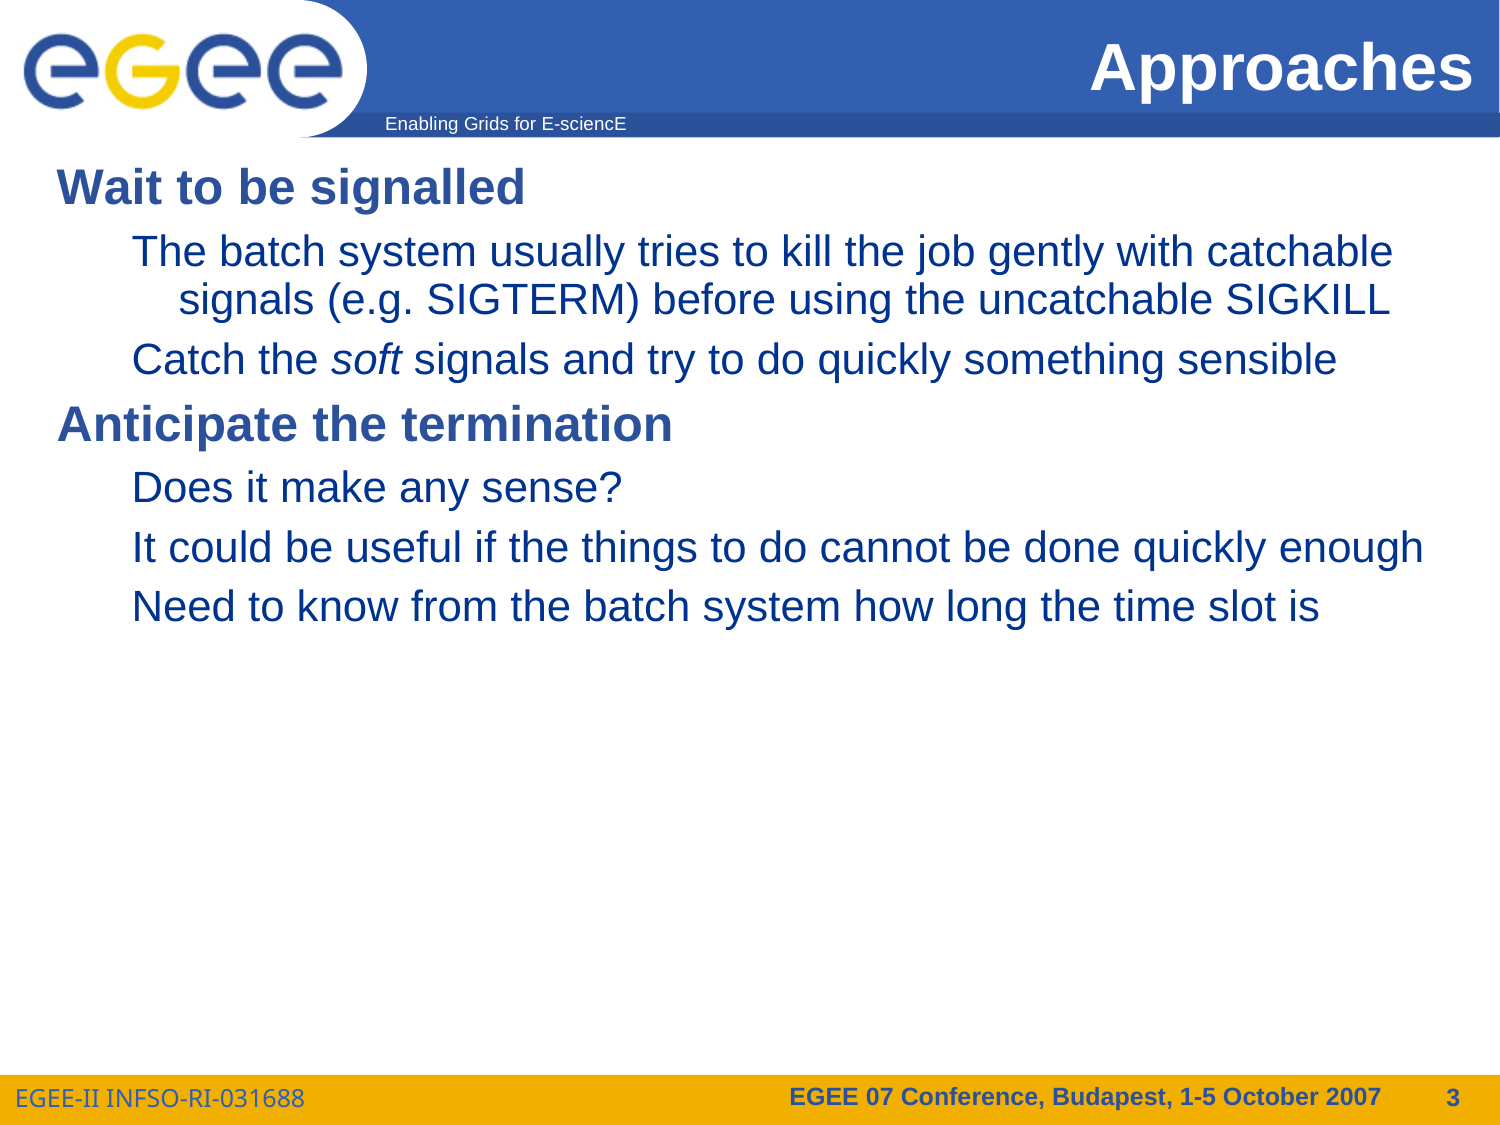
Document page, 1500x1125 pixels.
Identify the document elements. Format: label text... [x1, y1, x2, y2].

picture [18, 30, 349, 112]
list Wait to be signalled The batch system usually tries to kill the job gently with catchable signals (e.g. SIGTERM) before using the uncatchable SIGKILL Catch the soft signals and try to do quickly something sensible Anticipate the termination Does it make any sense? It could be useful if the things to do cannot be done quickly enough Need to know from the batch system how long the time slot is [56, 159, 1466, 1036]
title Approaches [369, 16, 1475, 118]
